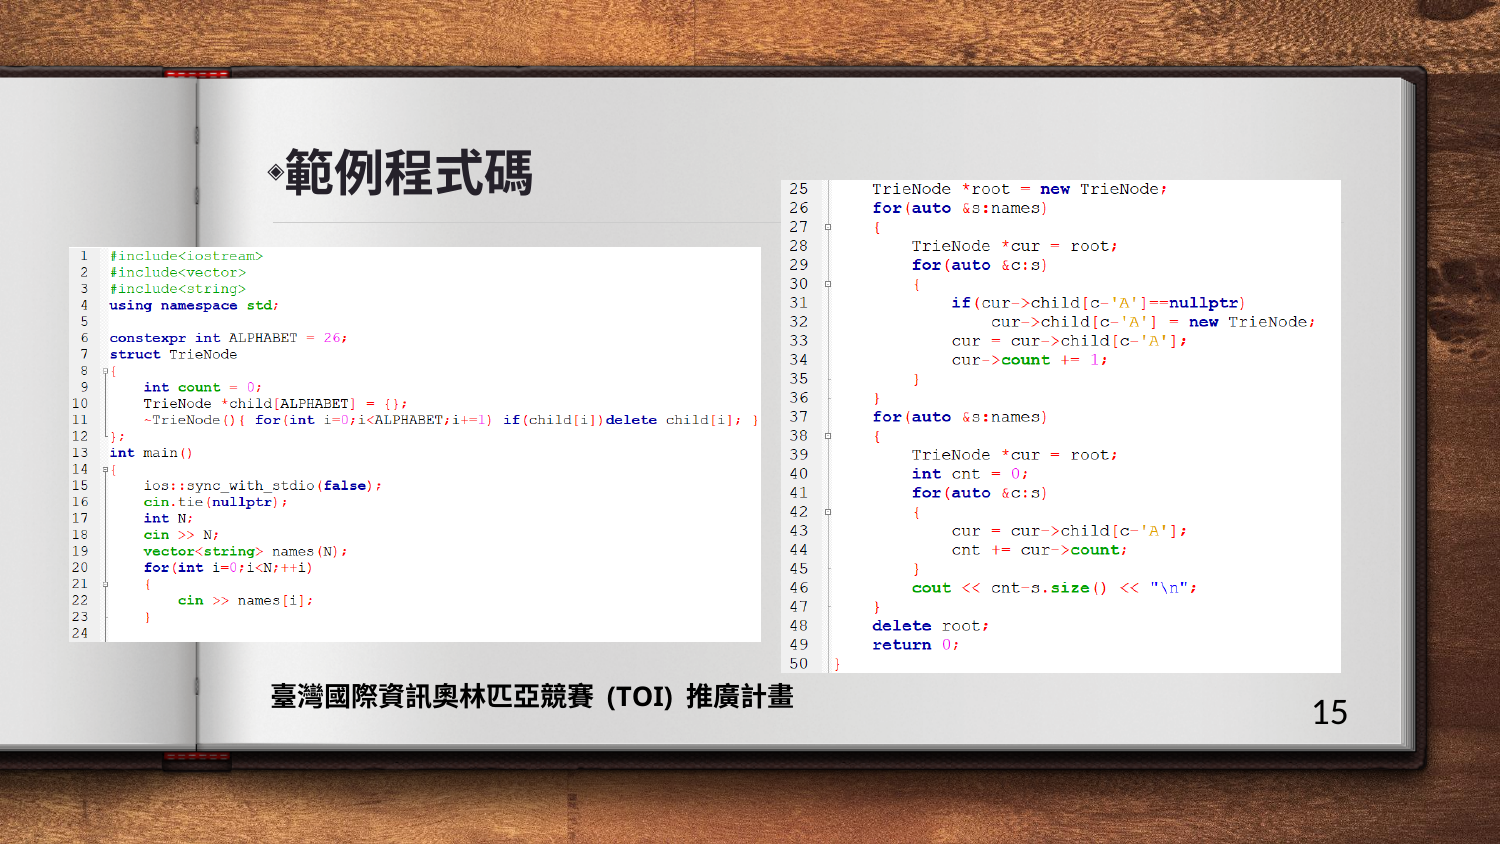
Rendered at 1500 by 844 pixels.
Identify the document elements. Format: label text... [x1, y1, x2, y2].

text_box [1295, 672, 1386, 737]
list 範例程式碼 [252, 126, 1194, 226]
picture [69, 247, 761, 643]
picture [781, 180, 1341, 673]
